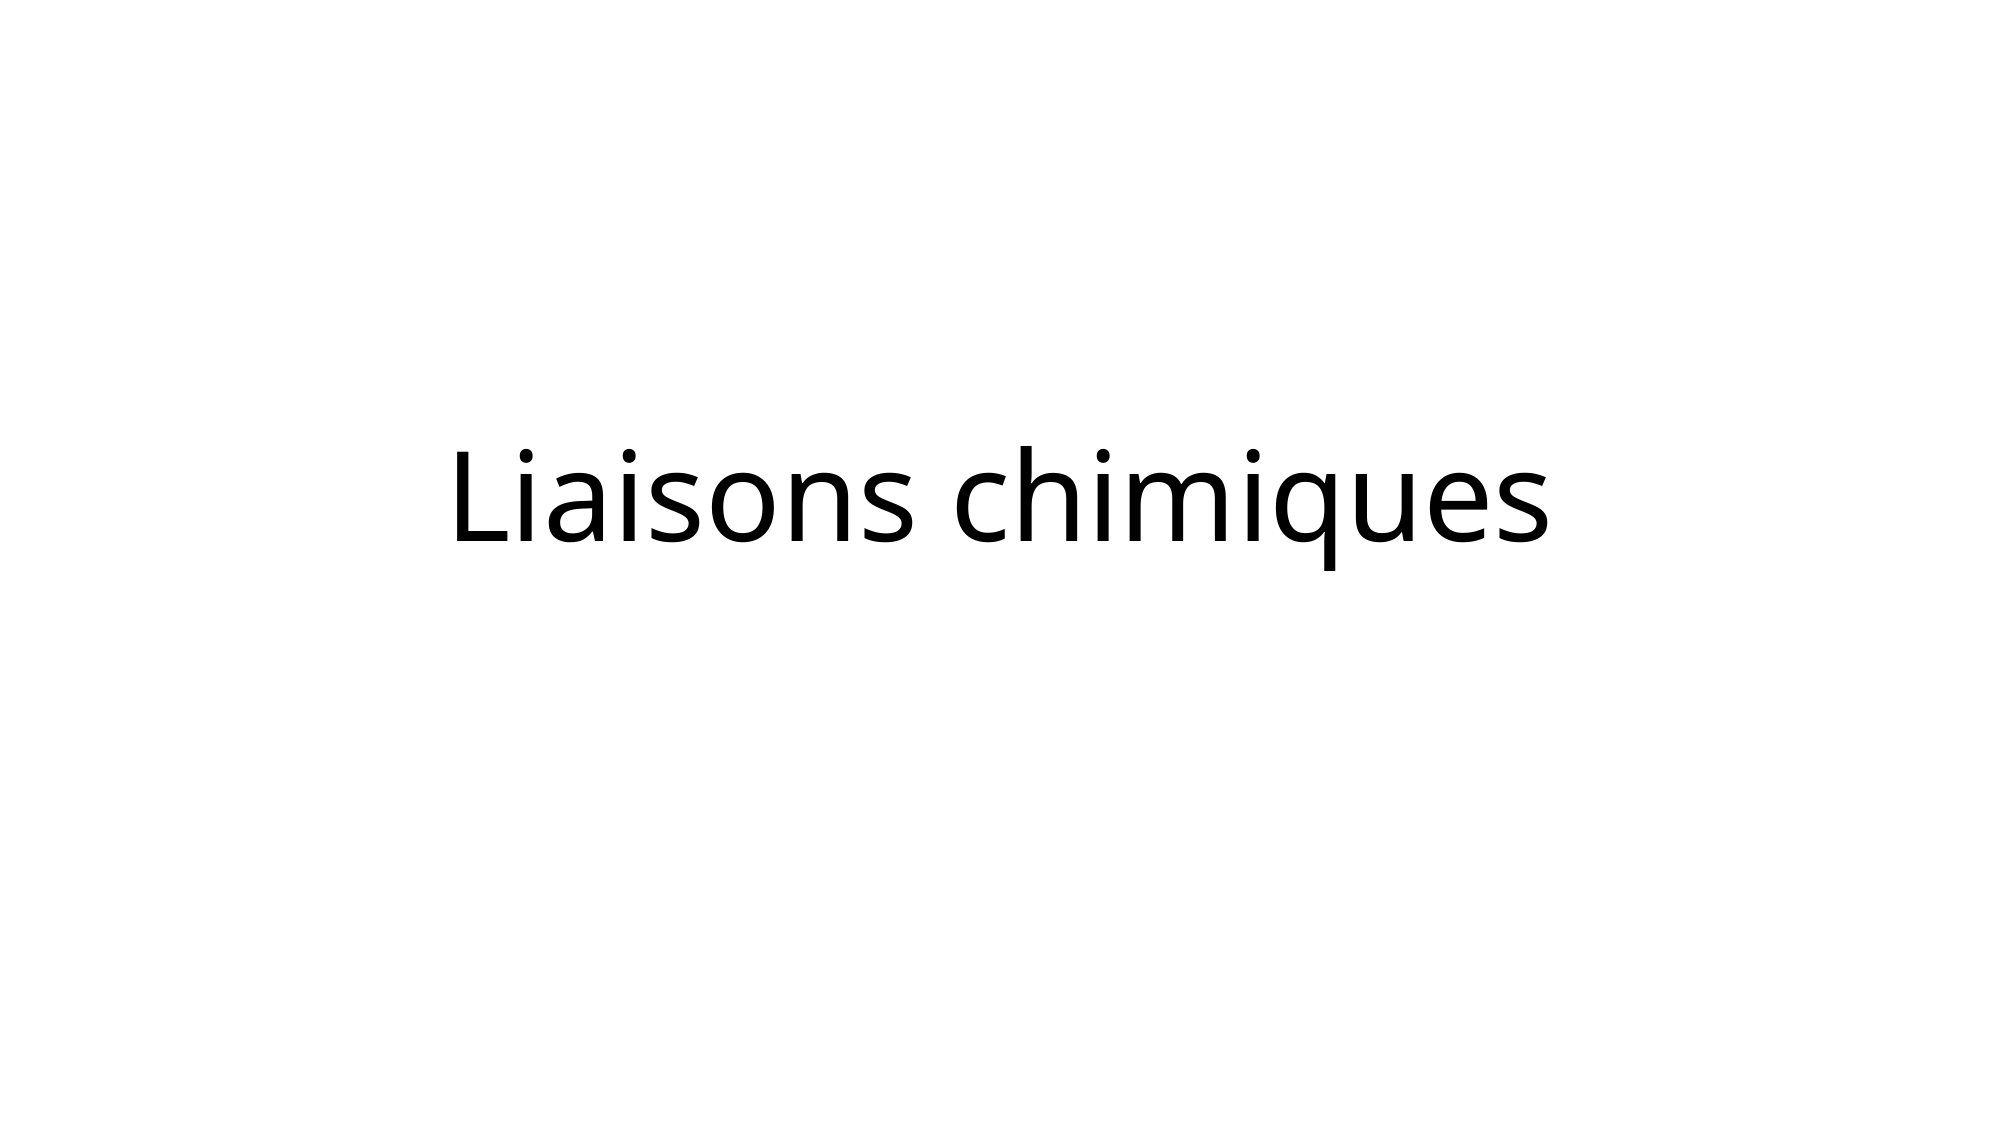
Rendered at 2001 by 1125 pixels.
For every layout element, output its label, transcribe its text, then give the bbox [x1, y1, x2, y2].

title Liaisons chimiques [249, 184, 1750, 576]
